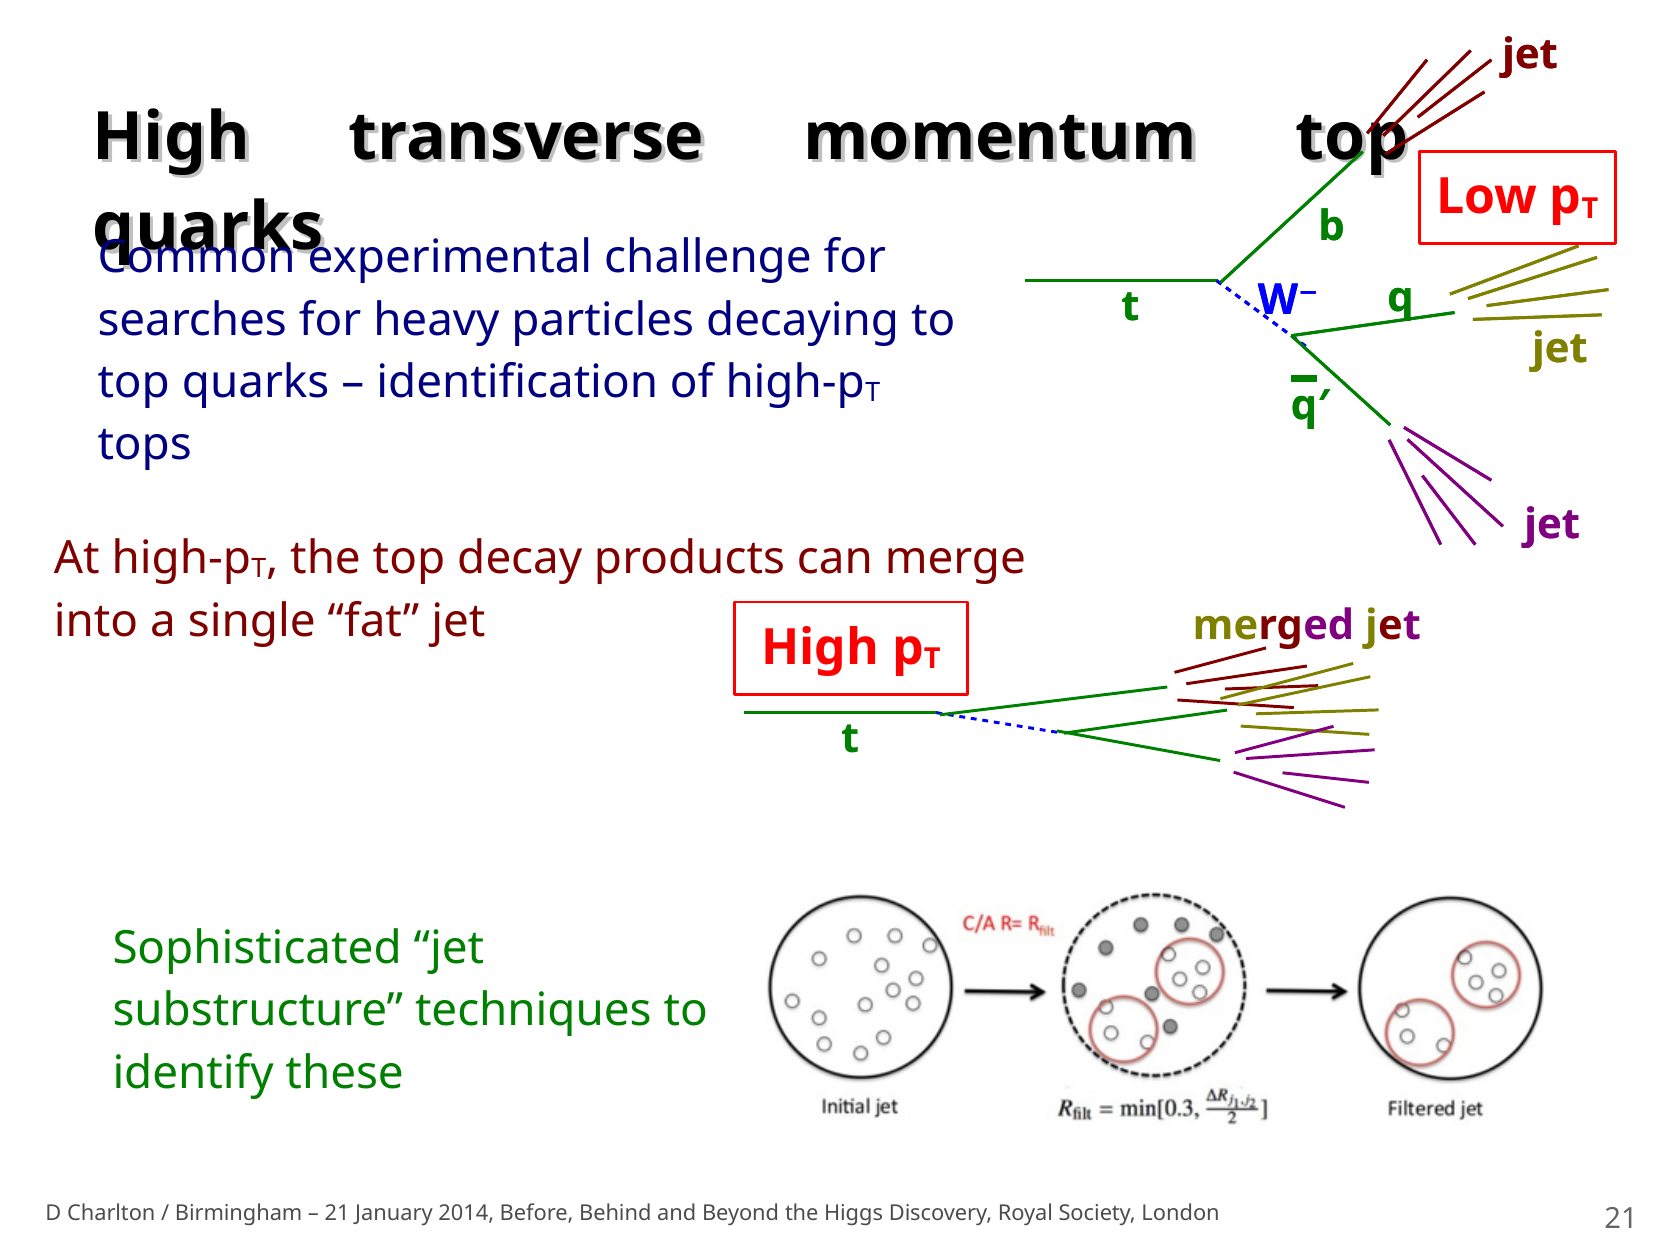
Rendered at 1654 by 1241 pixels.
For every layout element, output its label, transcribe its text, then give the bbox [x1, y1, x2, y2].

text_box jet [1508, 485, 1597, 552]
text_box jet [1487, 16, 1573, 80]
text_box q′ [1276, 367, 1339, 431]
text_box Low pT [1419, 151, 1616, 244]
text_box Sophisticated “jet substructure” techniques to identify these [97, 906, 759, 1103]
text_box W− [1243, 261, 1325, 327]
text_box High transverse momentum top quarks [78, 80, 1424, 174]
text_box t [826, 700, 873, 764]
text_box High pT [734, 602, 968, 695]
text_box At high-pT, the top decay products can merge into a single “fat” jet [39, 517, 1083, 654]
text_box b [1303, 187, 1358, 252]
text_box t [1106, 268, 1153, 332]
picture [765, 891, 1547, 1126]
text_box merged jet [1177, 587, 1423, 652]
text_box jet [1517, 310, 1603, 374]
text_box q [1372, 259, 1427, 323]
text_box Common experimental challenge for searches for heavy particles decaying to top quarks – identification of high-pT tops [82, 216, 975, 517]
